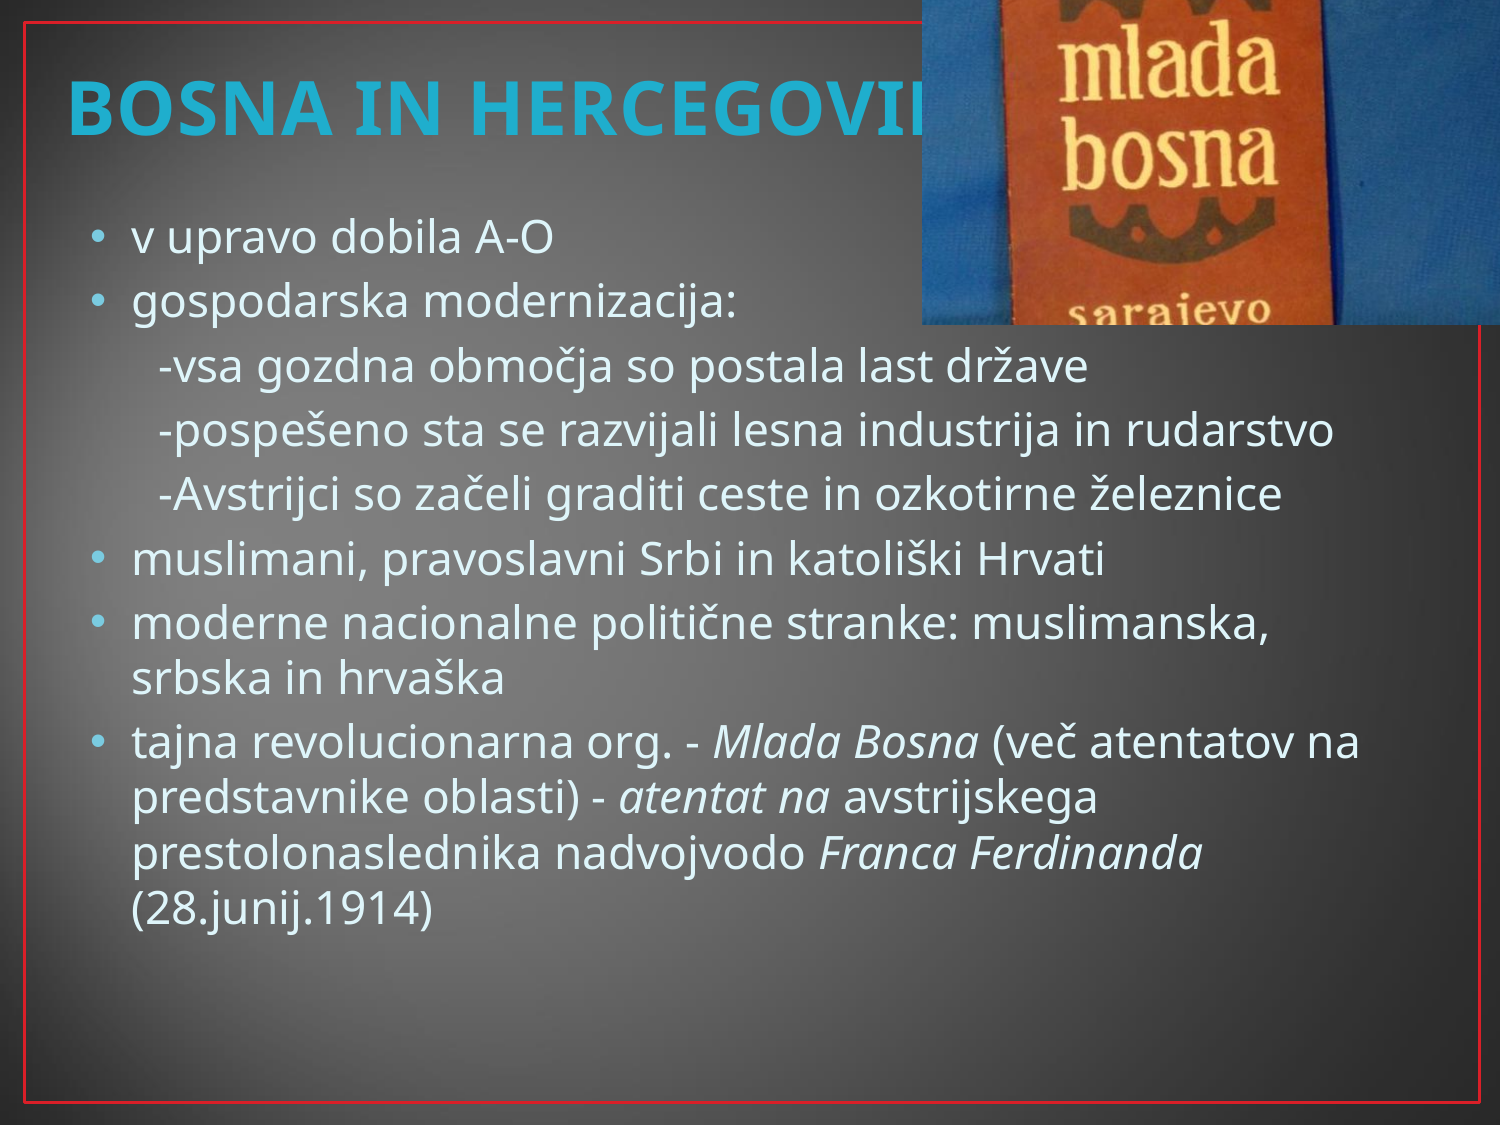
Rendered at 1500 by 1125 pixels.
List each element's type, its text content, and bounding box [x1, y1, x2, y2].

title BOSNA IN HERCEGOVINA [50, 50, 922, 158]
picture [0, 0, 1500, 1125]
list v upravo dobila A-O gospodarska modernizacija: -vsa gozdna območja so postala last države -pospešeno sta se razvijali lesna industrija in rudarstvo -Avstrijci so začeli graditi ceste in ozkotirne železnice muslimani, pravoslavni Srbi in katoliški Hrvati moderne nacionalne politične stranke: muslimanska, srbska in hrvaška tajna revolucionarna org. - Mlada Bosna (več atentatov na predstavnike oblasti) - atentat na avstrijskega prestolonaslednika nadvojvodo Franca Ferdinanda (28.junij.1914) [75, 200, 1425, 943]
